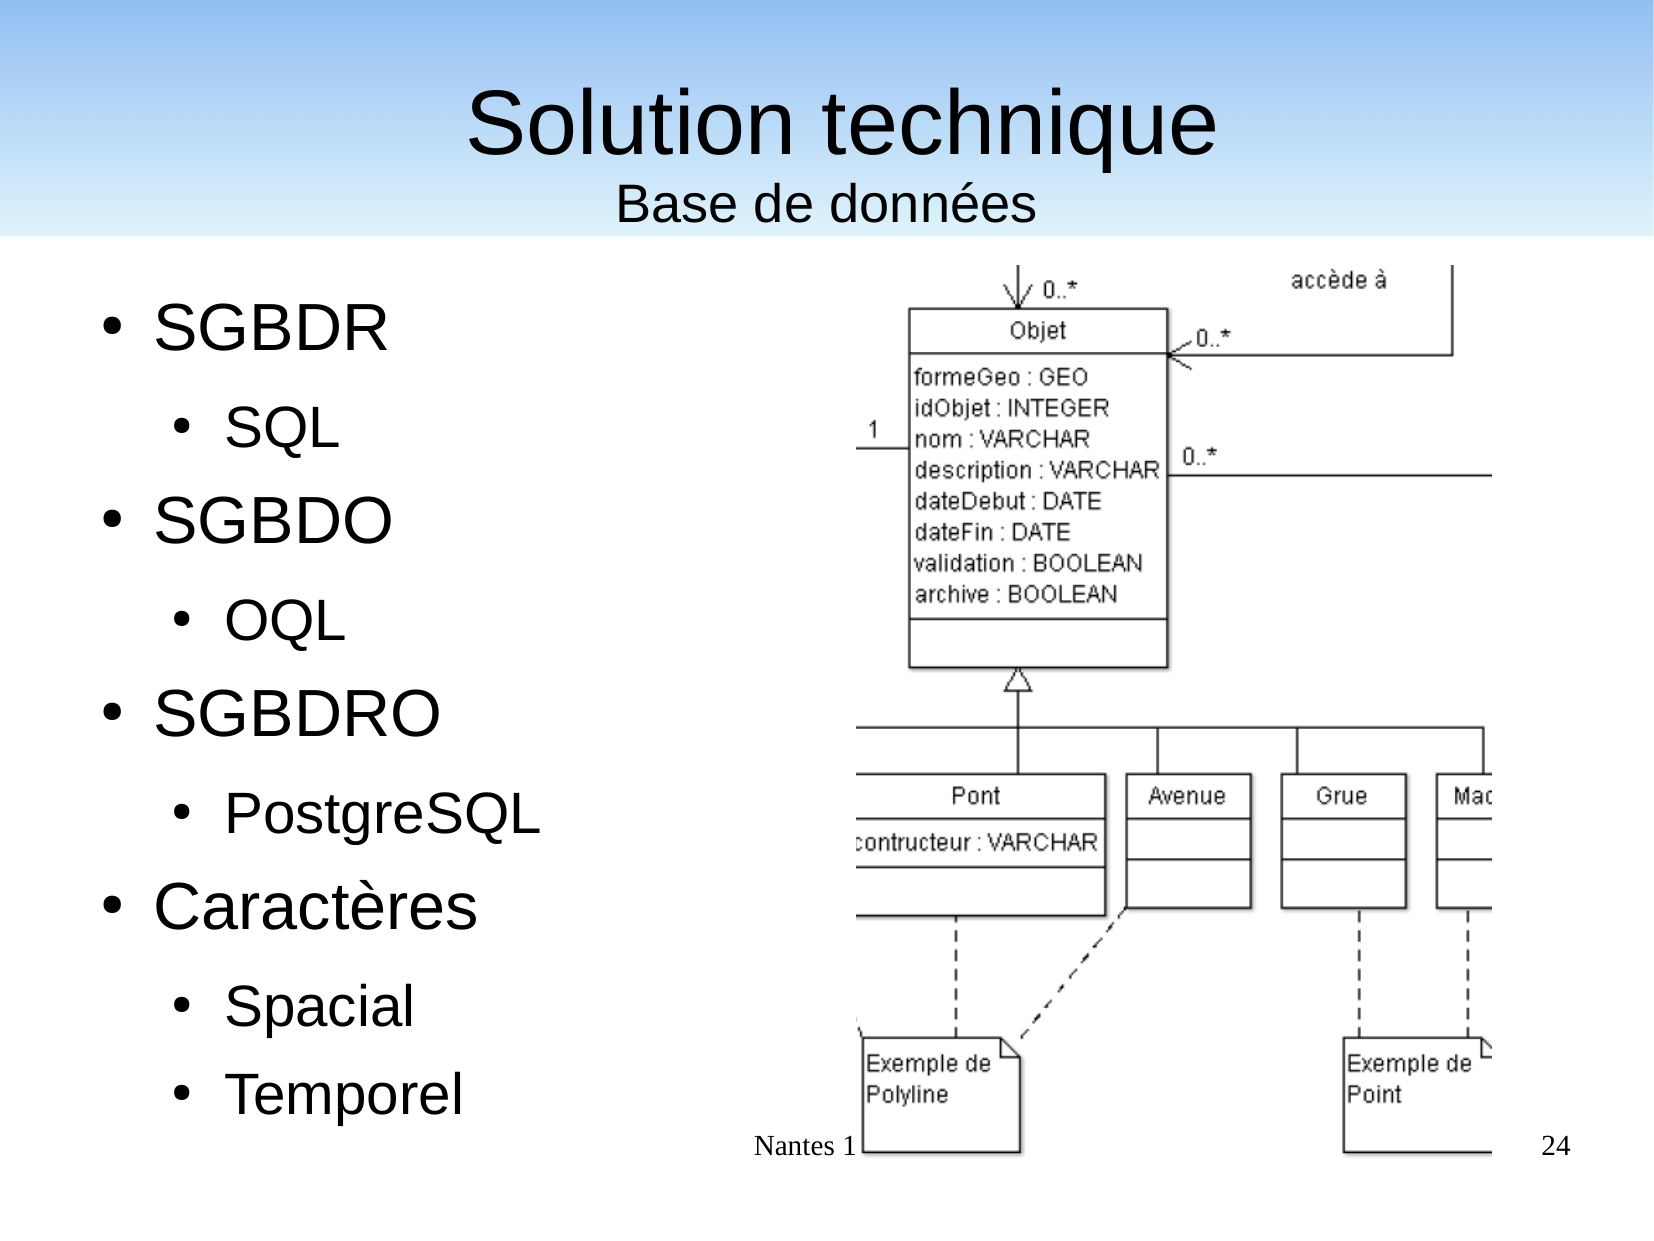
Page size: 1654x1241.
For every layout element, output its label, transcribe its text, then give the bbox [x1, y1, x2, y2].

picture [0, 0, 1654, 1241]
title Solution technique Base de données [82, 49, 1571, 257]
list SGBDR SQL SGBDO OQL SGBDRO PostgreSQL Caractères Spacial Temporel [82, 290, 809, 1215]
